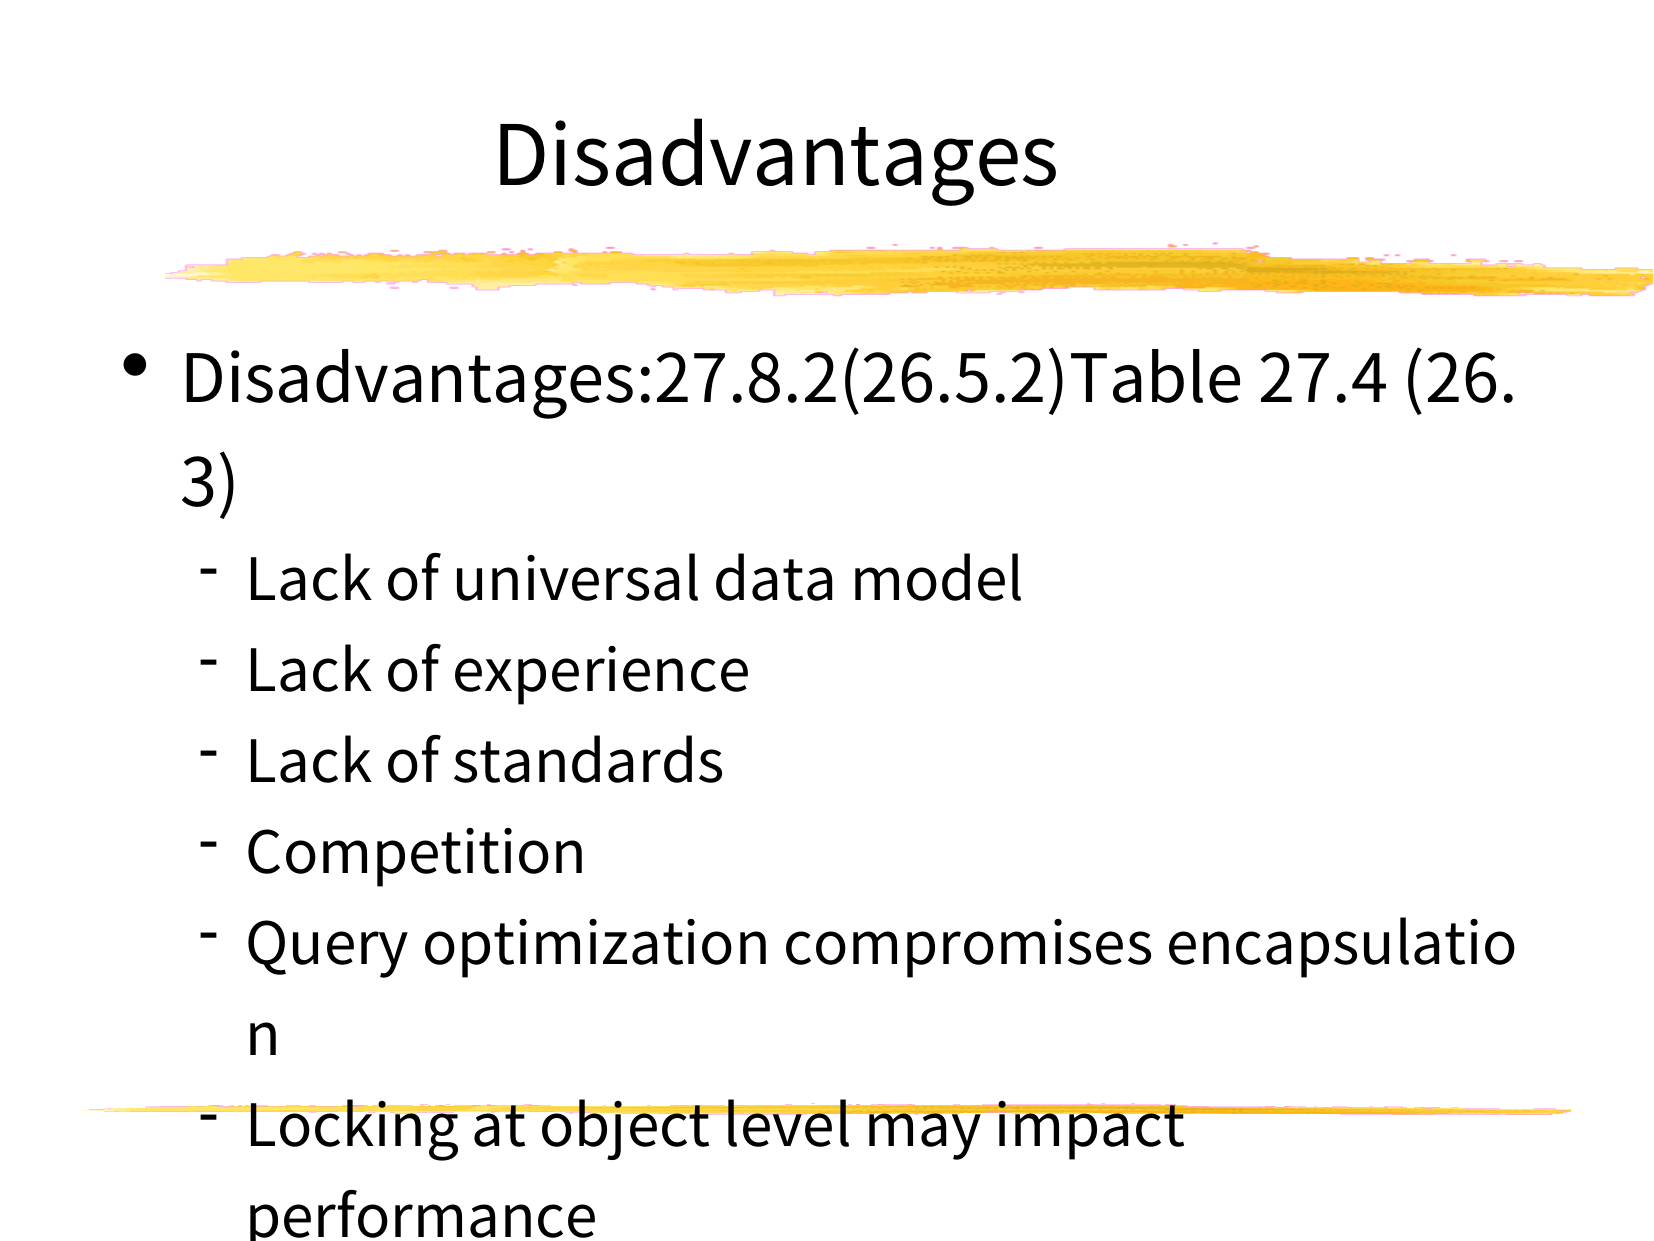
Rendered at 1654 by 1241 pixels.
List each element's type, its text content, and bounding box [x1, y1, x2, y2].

picture [846, 1102, 1571, 1117]
picture [165, 237, 1654, 308]
picture [353, 1102, 579, 1117]
picture [82, 1102, 347, 1117]
picture [585, 1102, 728, 1117]
list Disadvantages:27.8.2(26.5.2)Table 27.4 (26.3) Lack of universal data model Lack of experience Lack of standards Competition Query optimization compromises encapsulation Locking at object level may impact performance Complexity Lack of support of views and security [124, 316, 1530, 1062]
title Disadvantages [73, 39, 1479, 249]
picture [734, 1102, 840, 1117]
